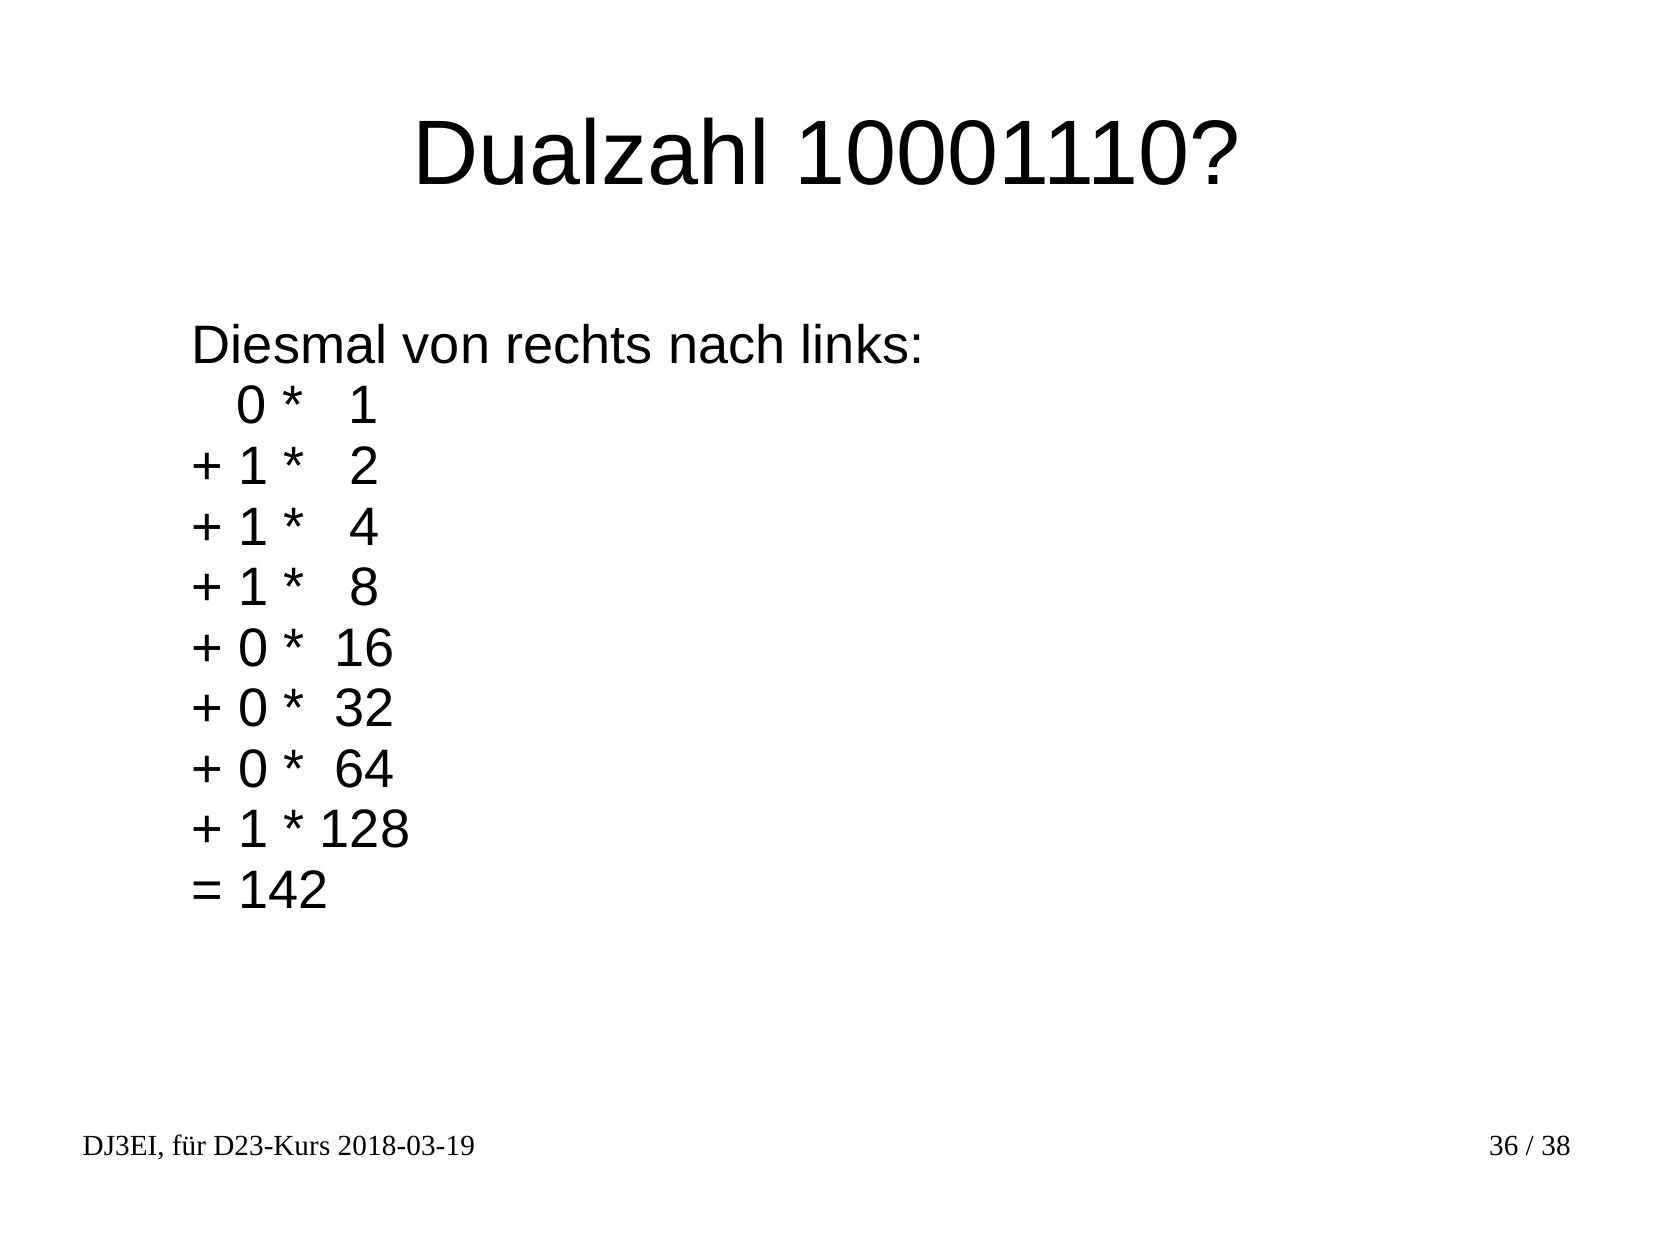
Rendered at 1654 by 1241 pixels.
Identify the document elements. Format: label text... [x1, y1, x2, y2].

text_box Diesmal von rechts nach links: 0 * 1 + 1 * 2 + 1 * 4 + 1 * 8 + 0 * 16 + 0 * 32 + 0 * 64 + 1 * 128 = 142 [177, 307, 941, 928]
title Dualzahl 10001110? [82, 49, 1571, 257]
